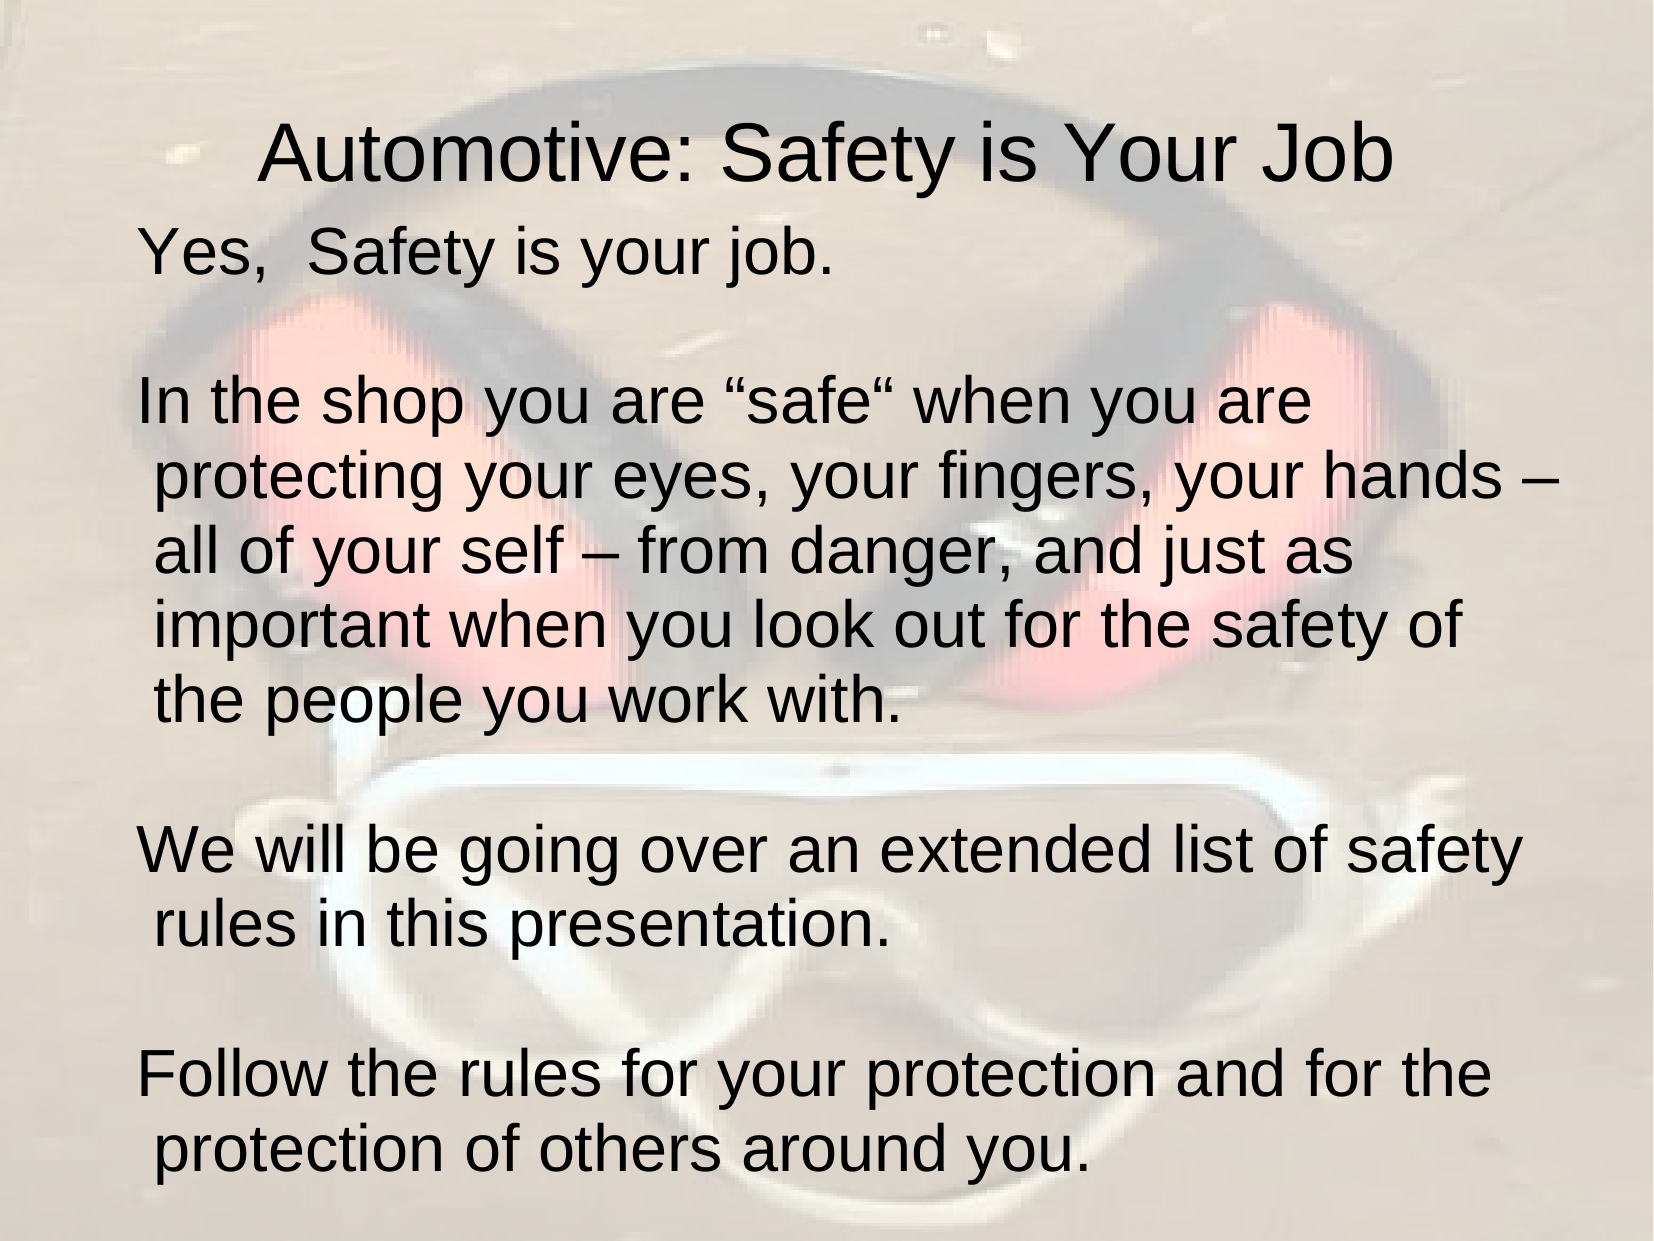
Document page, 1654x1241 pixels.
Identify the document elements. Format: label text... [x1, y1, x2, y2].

title Automotive: Safety is Your Job [82, 49, 1571, 213]
subtitle Yes, Safety is your job. In the shop you are “safe“ when you are protecting your eyes, your fingers, your hands – all of your self – from danger, and just as important when you look out for the safety of the people you work with. We will be going over an extended list of safety rules in this presentation. Follow the rules for your protection and for the protection of others around you. [82, 213, 1571, 1186]
picture [0, 0, 1654, 1241]
